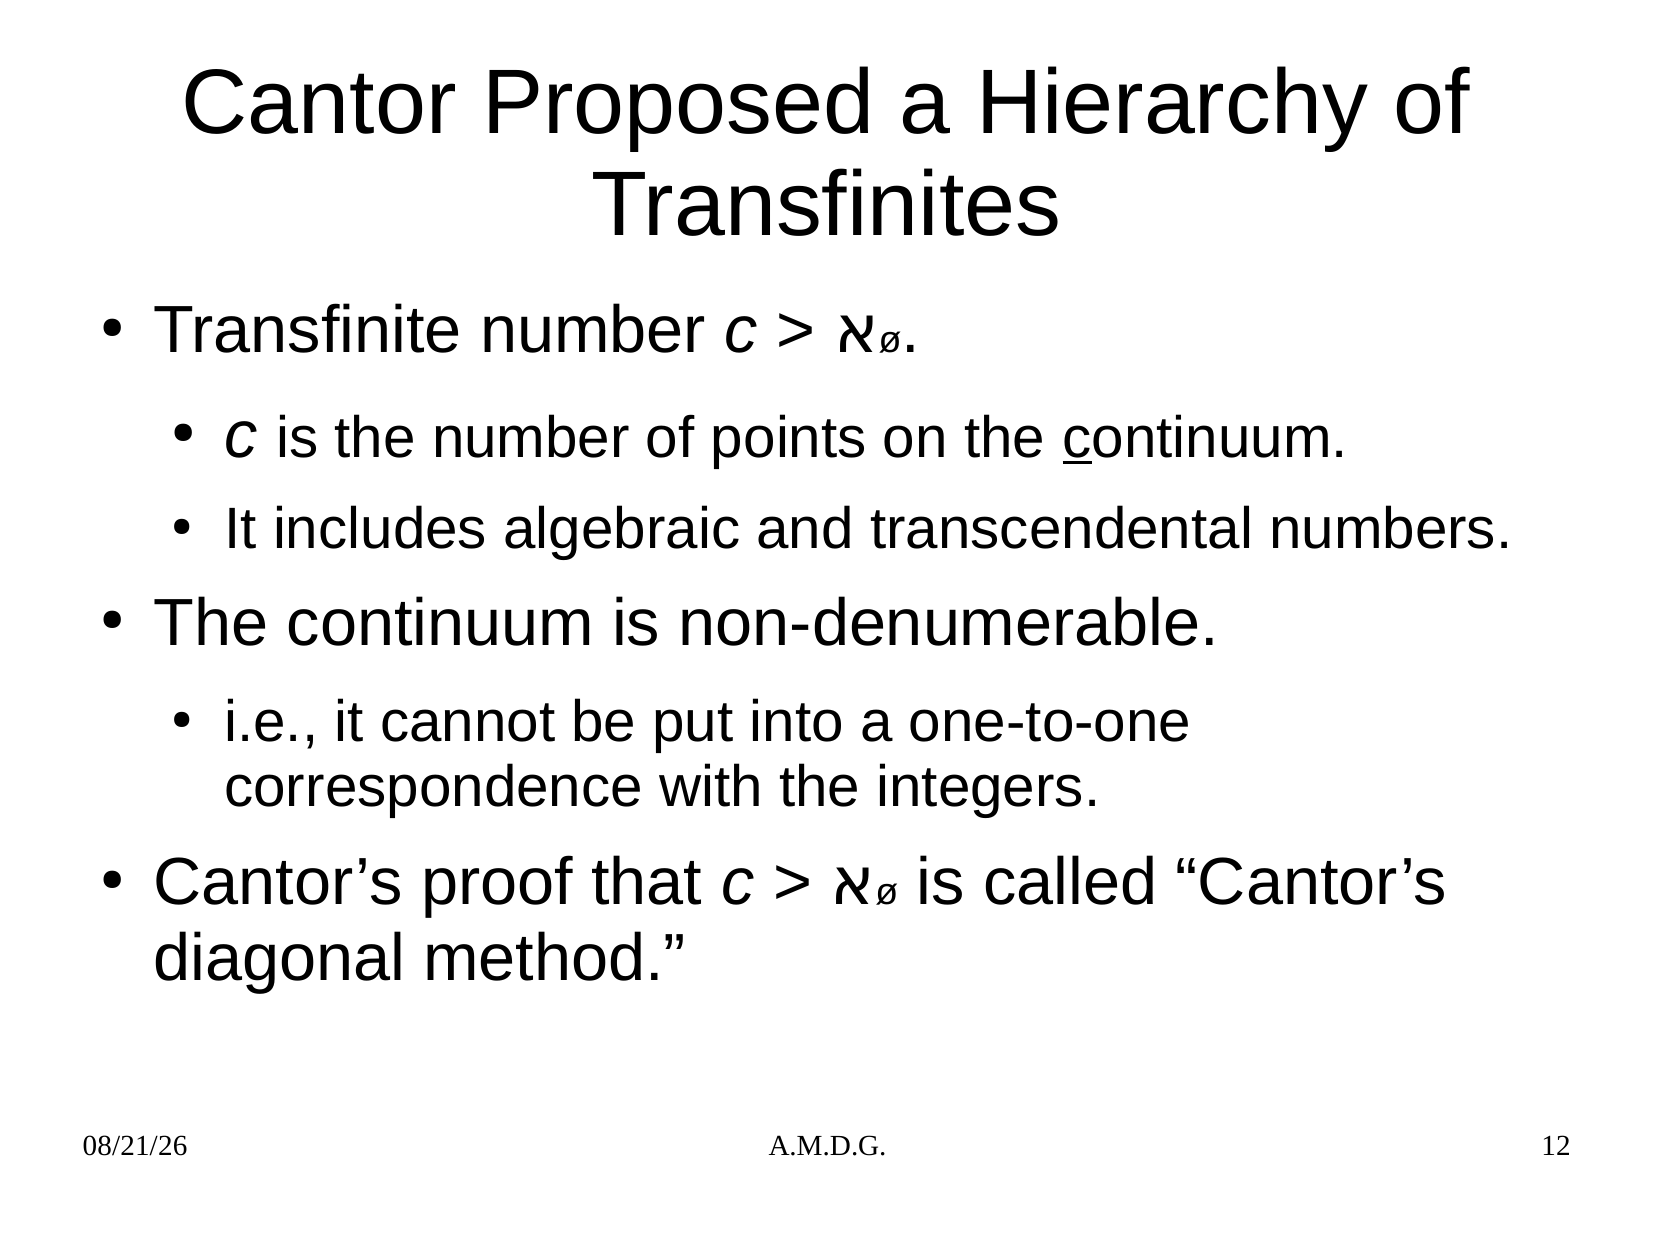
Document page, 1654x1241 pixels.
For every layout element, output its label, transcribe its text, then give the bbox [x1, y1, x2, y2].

list Transfinite number c > אø. c is the number of points on the continuum. It includes algebraic and transcendental numbers. The continuum is non-denumerable. i.e., it cannot be put into a one-to-one correspondence with the integers. Cantor’s proof that c > אø is called “Cantor’s diagonal method.” [82, 290, 1571, 1109]
title Cantor Proposed a Hierarchy of Transfinites [82, 49, 1571, 257]
